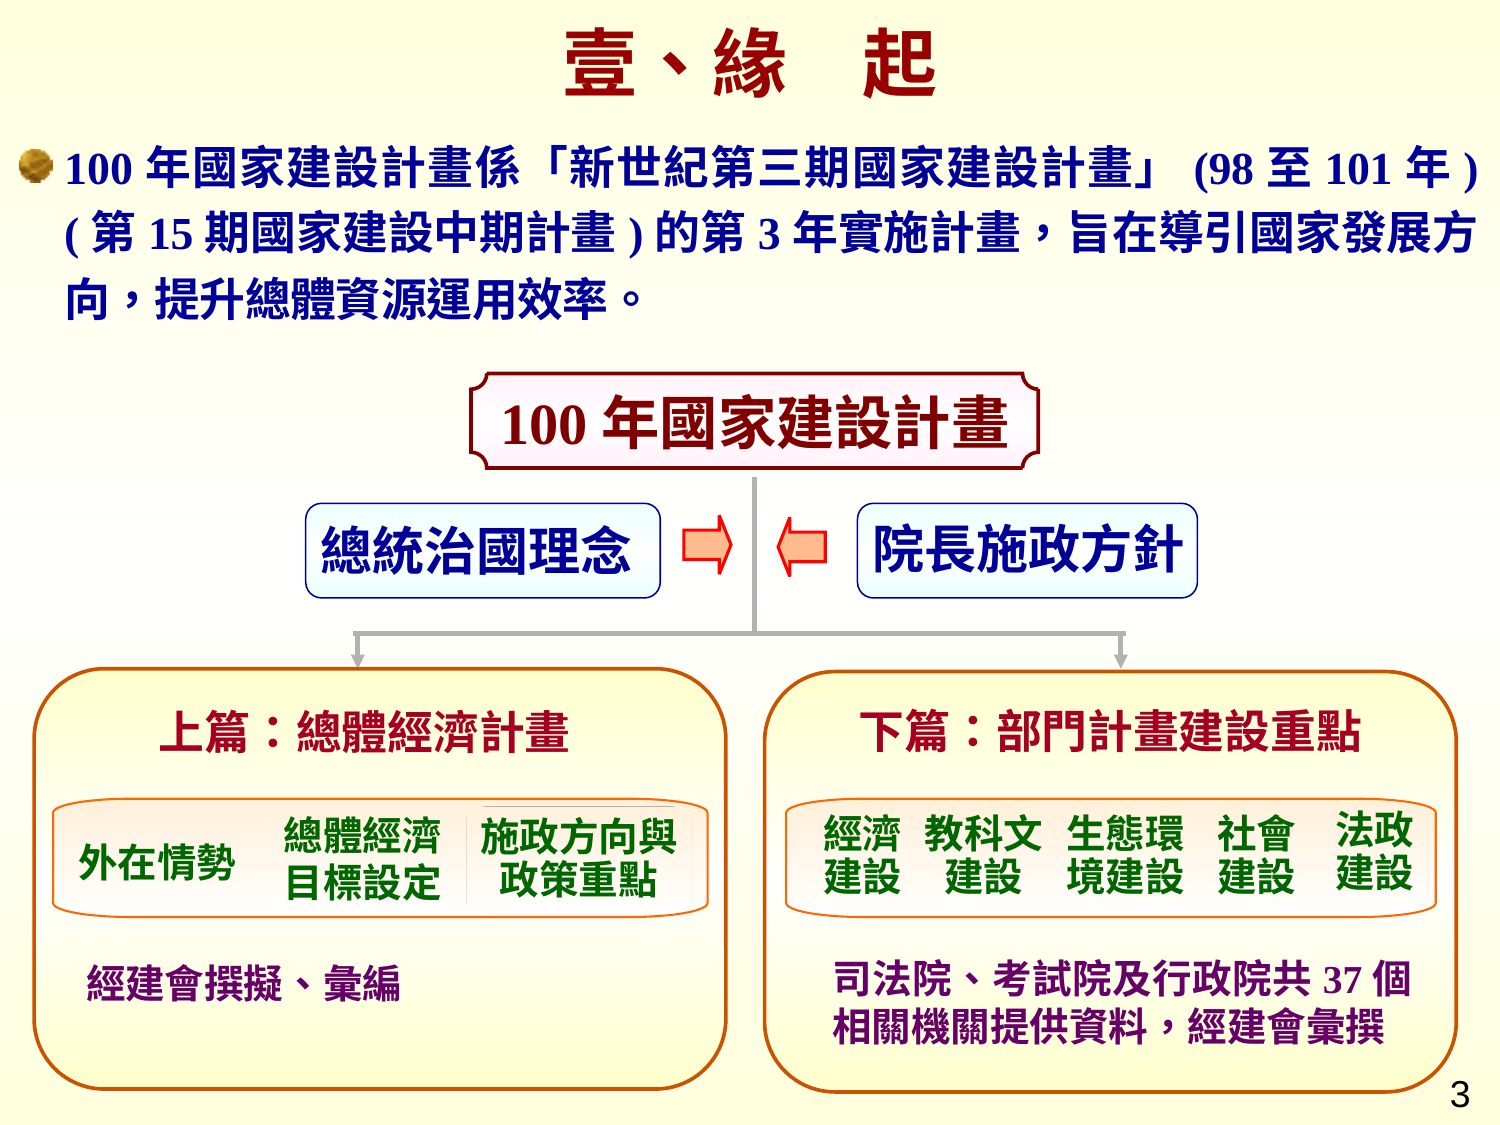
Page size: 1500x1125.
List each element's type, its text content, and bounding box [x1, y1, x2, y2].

text_box 法政建設 [1314, 798, 1436, 905]
text_box 院長施政方針 [858, 513, 1228, 589]
text_box 下篇：部門計畫建設重點 [844, 686, 1377, 774]
text_box [859, 589, 1196, 598]
text_box [778, 517, 826, 577]
text_box [308, 591, 658, 598]
text_box [764, 671, 1457, 1092]
text_box 生態環境建設 [1054, 803, 1196, 910]
text_box 經建會撰擬、彙編 [62, 940, 701, 1095]
text_box 上篇：總體經濟計畫 [104, 692, 625, 771]
text_box 司法院、考試院及行政院共37個相關機關提供資料，經建會彙撰 [809, 940, 1436, 1095]
text_box 100年國家建設計畫 [471, 373, 1039, 469]
text_box 施政方向與政策重點 [466, 805, 692, 915]
text_box 社會 建設 [1196, 803, 1317, 910]
text_box [683, 515, 732, 575]
text_box 外在情勢 [50, 827, 264, 910]
text_box 壹、緣 起 [0, 0, 1500, 115]
text_box [858, 503, 1197, 513]
text_box 總體經濟目標設定 [268, 798, 458, 919]
text_box 經濟 建設 [801, 803, 919, 910]
text_box 100年國家建設計畫係「新世紀第三期國家建設計畫」(98至101年) (第15期國家建設中期計畫)的第3年實施計畫，旨在導引國家發展方向，提升總體資源運用效率。 [4, 119, 1493, 333]
text_box [34, 668, 726, 1075]
picture [19, 149, 53, 183]
text_box 總統治國理念 [305, 515, 701, 591]
text_box 教科文建設 [912, 803, 1055, 910]
text_box [306, 503, 660, 515]
